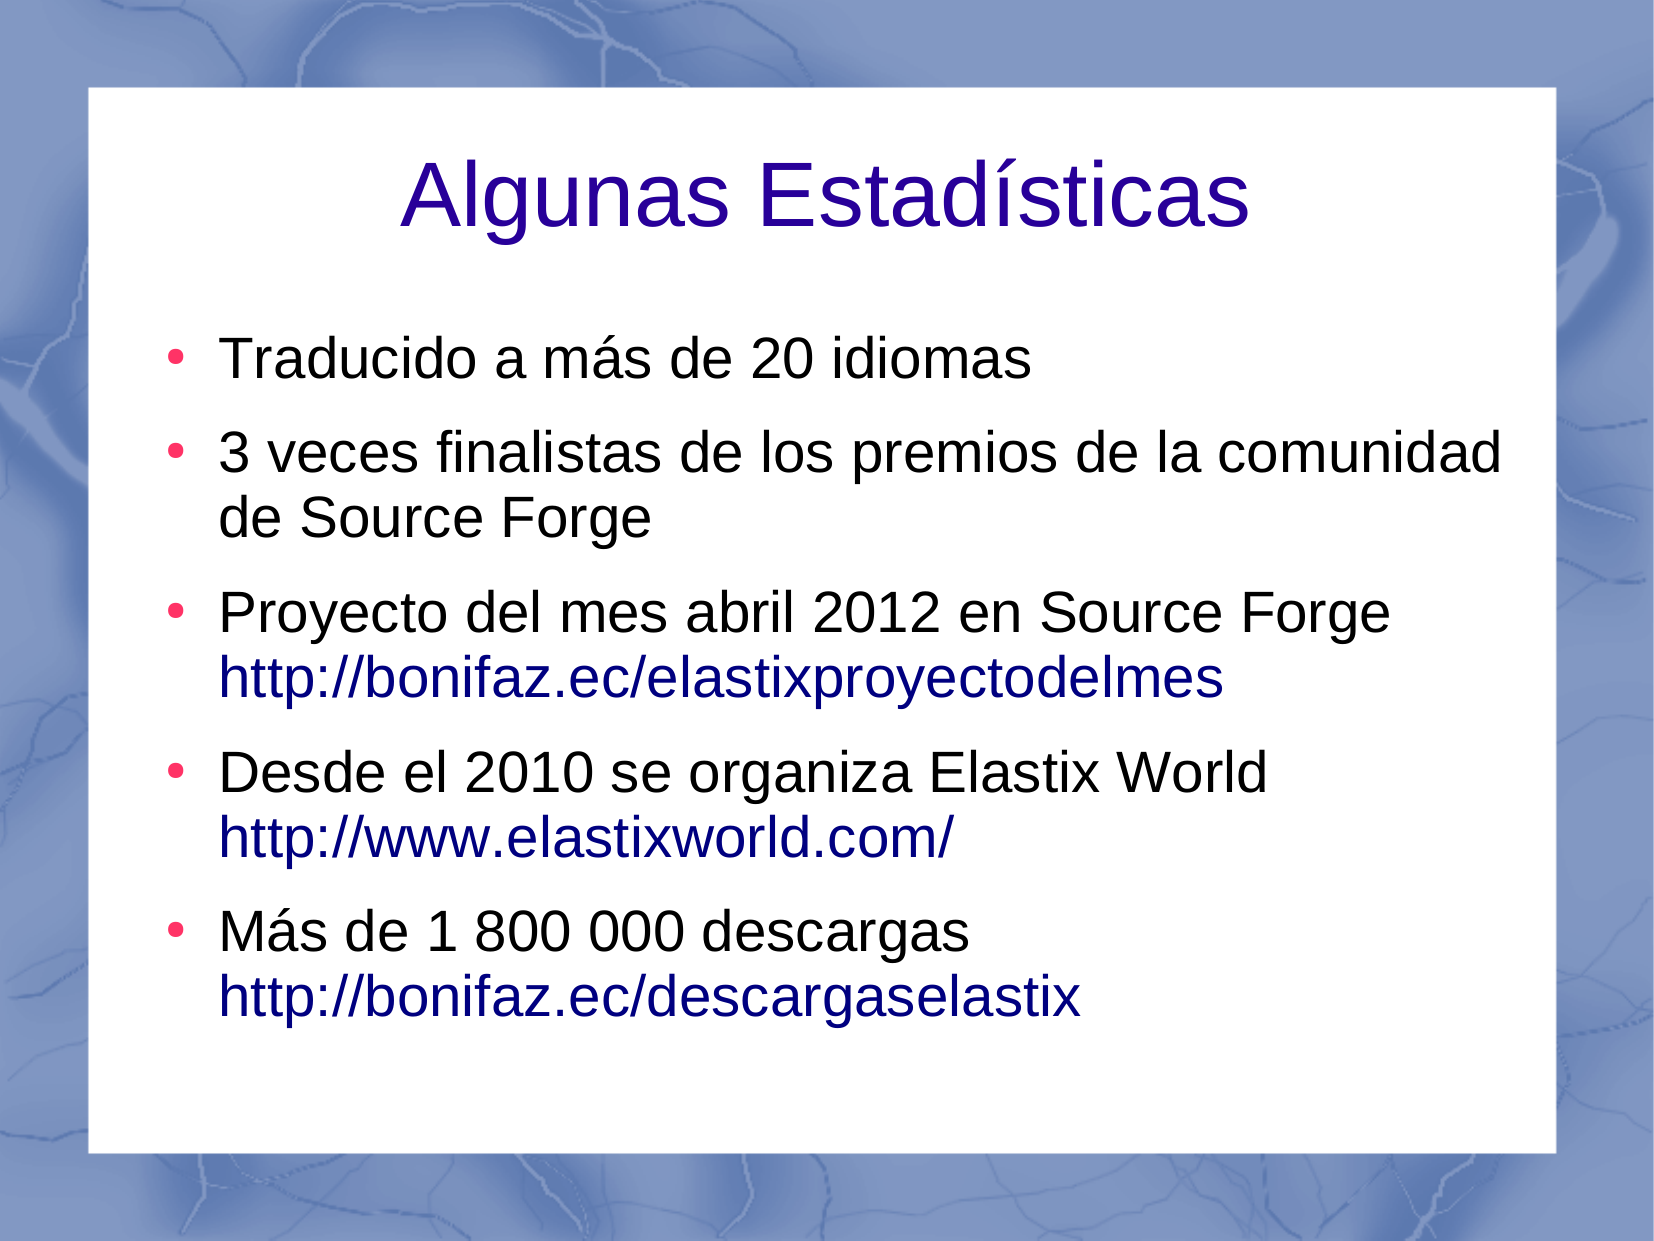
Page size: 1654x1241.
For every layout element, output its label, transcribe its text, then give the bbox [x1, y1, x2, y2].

picture [0, 0, 1654, 1241]
title Algunas Estadísticas [118, 90, 1536, 298]
list Traducido a más de 20 idiomas 3 veces finalistas de los premios de la comunidad de Source Forge Proyecto del mes abril 2012 en Source Forge http://bonifaz.ec/elastixproyectodelmes Desde el 2010 se organiza Elastix World http://www.elastixworld.com/ Más de 1 800 000 descargas http://bonifaz.ec/descargaselastix [147, 325, 1506, 1045]
